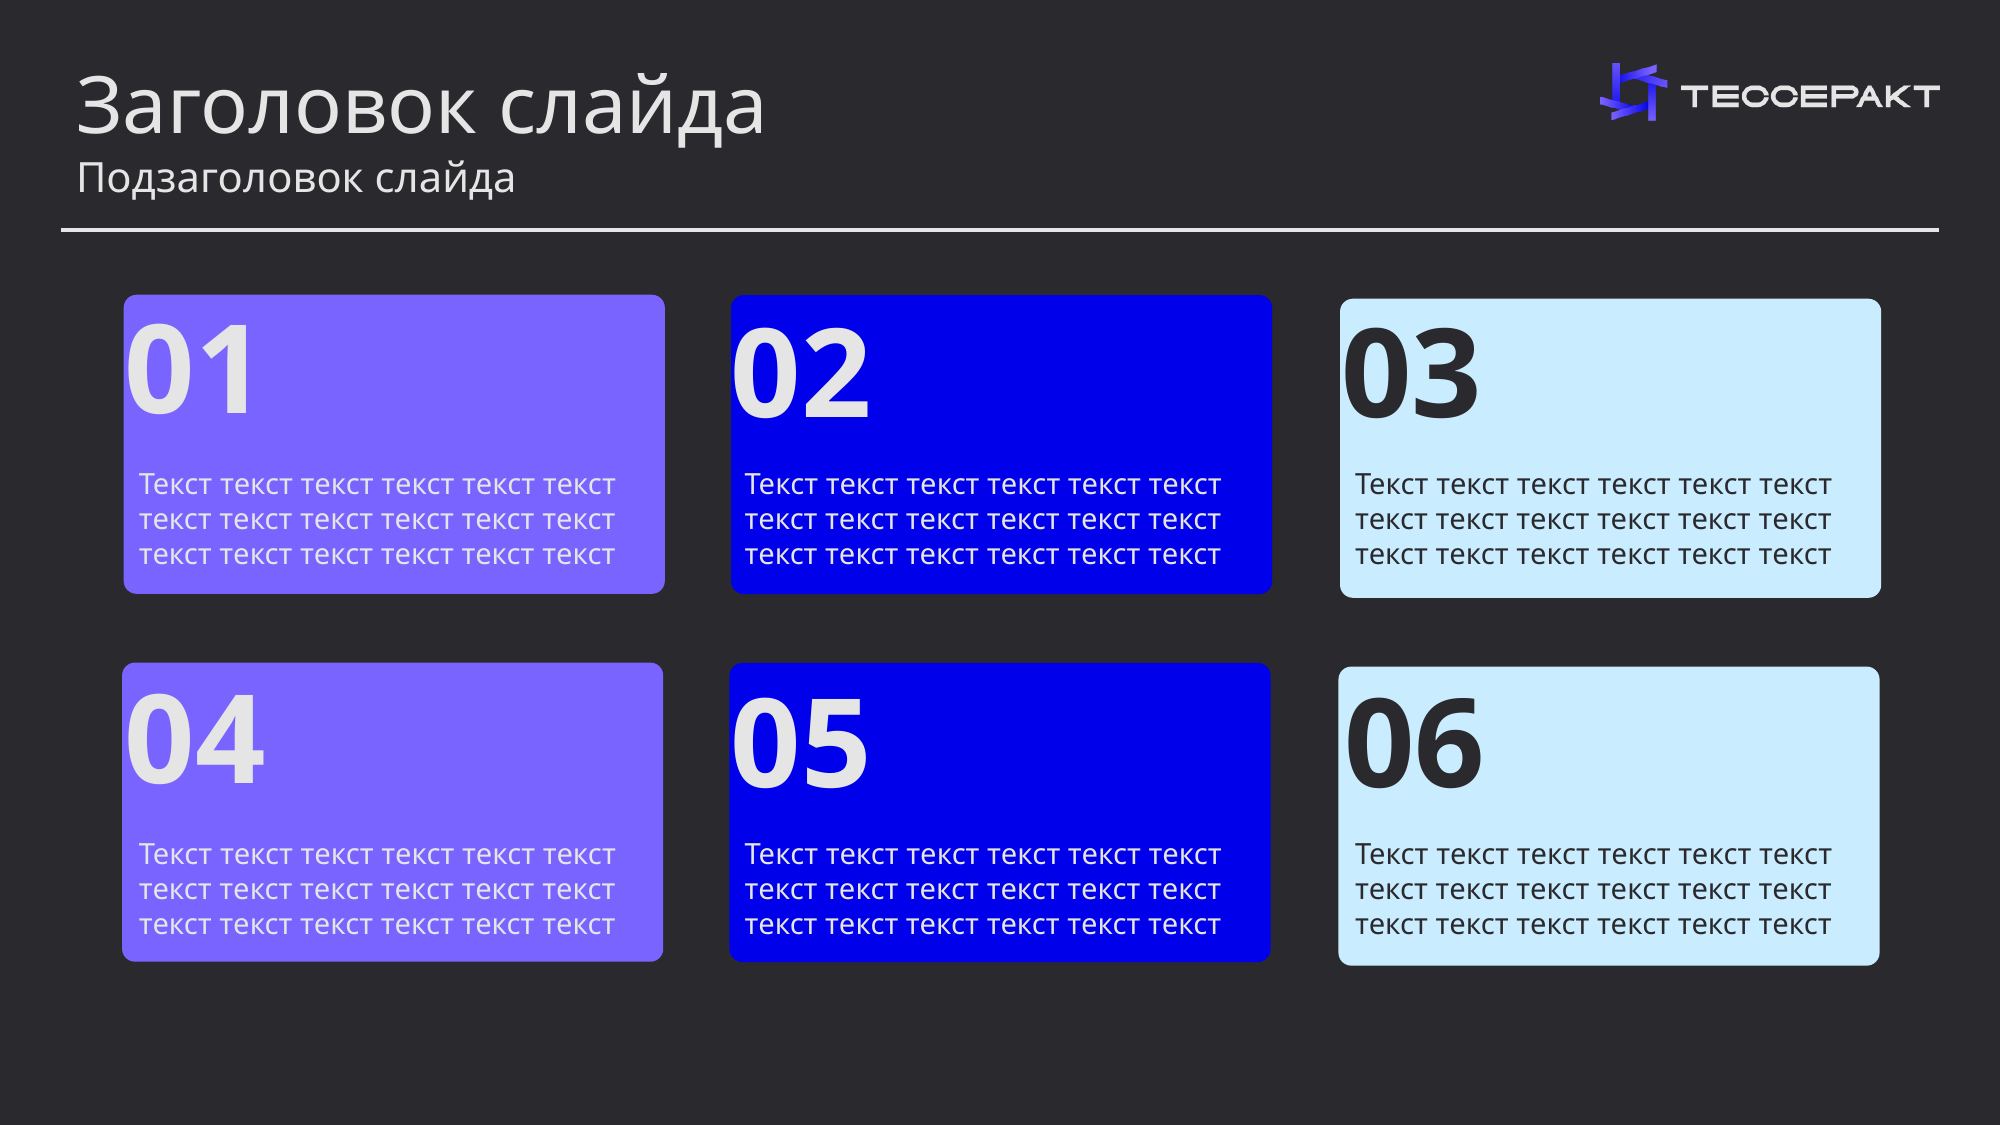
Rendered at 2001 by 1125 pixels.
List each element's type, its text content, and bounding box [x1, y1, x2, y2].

list 06 [1329, 656, 1604, 821]
text_box [1340, 298, 1882, 457]
list 04 [77, 652, 352, 817]
text_box [123, 294, 665, 457]
list Текст текст текст текст текст текст текст текст текст текст текст текст текст текст текст текст текст текст [123, 457, 665, 633]
picture [1600, 63, 1940, 121]
text_box [729, 662, 1271, 827]
list 02 [683, 286, 958, 451]
list Текст текст текст текст текст текст текст текст текст текст текст текст текст текст текст текст текст текст [1340, 457, 1882, 633]
list Текст текст текст текст текст текст текст текст текст текст текст текст текст текст текст текст текст текст [729, 457, 1271, 633]
text_box [1338, 666, 1880, 959]
list Текст текст текст текст текст текст текст текст текст текст текст текст текст текст текст текст текст текст [1340, 827, 1882, 1004]
list 03 [1293, 286, 1568, 451]
list 01 [77, 282, 352, 447]
text_box [122, 662, 664, 954]
list Подзаголовок слайда [60, 152, 768, 237]
text_box [731, 295, 1273, 587]
list Текст текст текст текст текст текст текст текст текст текст текст текст текст текст текст текст текст текст [729, 827, 1271, 1004]
list 05 [683, 656, 958, 821]
title Заголовок слайда [60, 63, 1445, 159]
list Текст текст текст текст текст текст текст текст текст текст текст текст текст текст текст текст текст текст [123, 827, 665, 1004]
